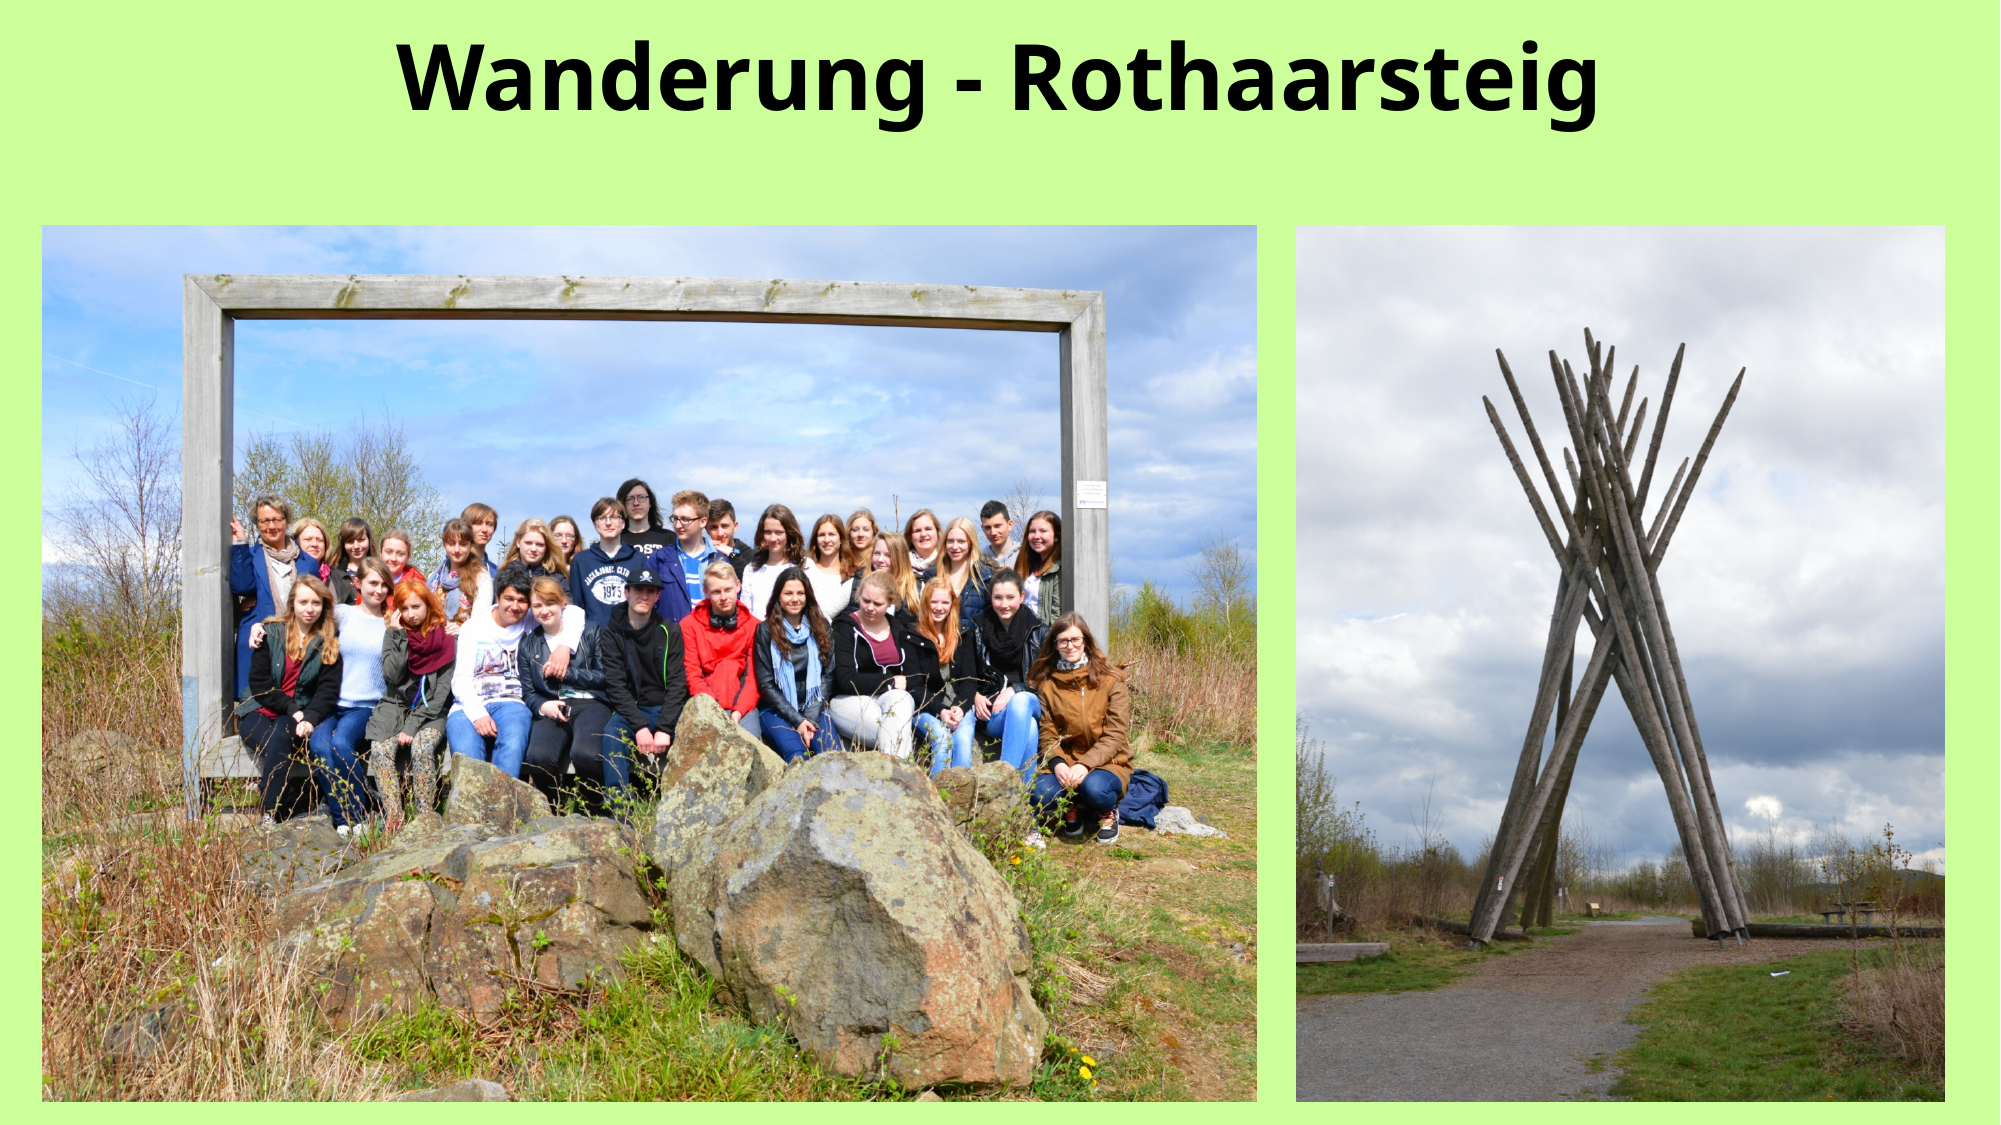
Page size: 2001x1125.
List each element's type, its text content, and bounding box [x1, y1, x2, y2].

picture [42, 225, 1257, 1102]
title Wanderung - Rothaarsteig [137, 23, 1863, 242]
picture [1296, 225, 1945, 1102]
